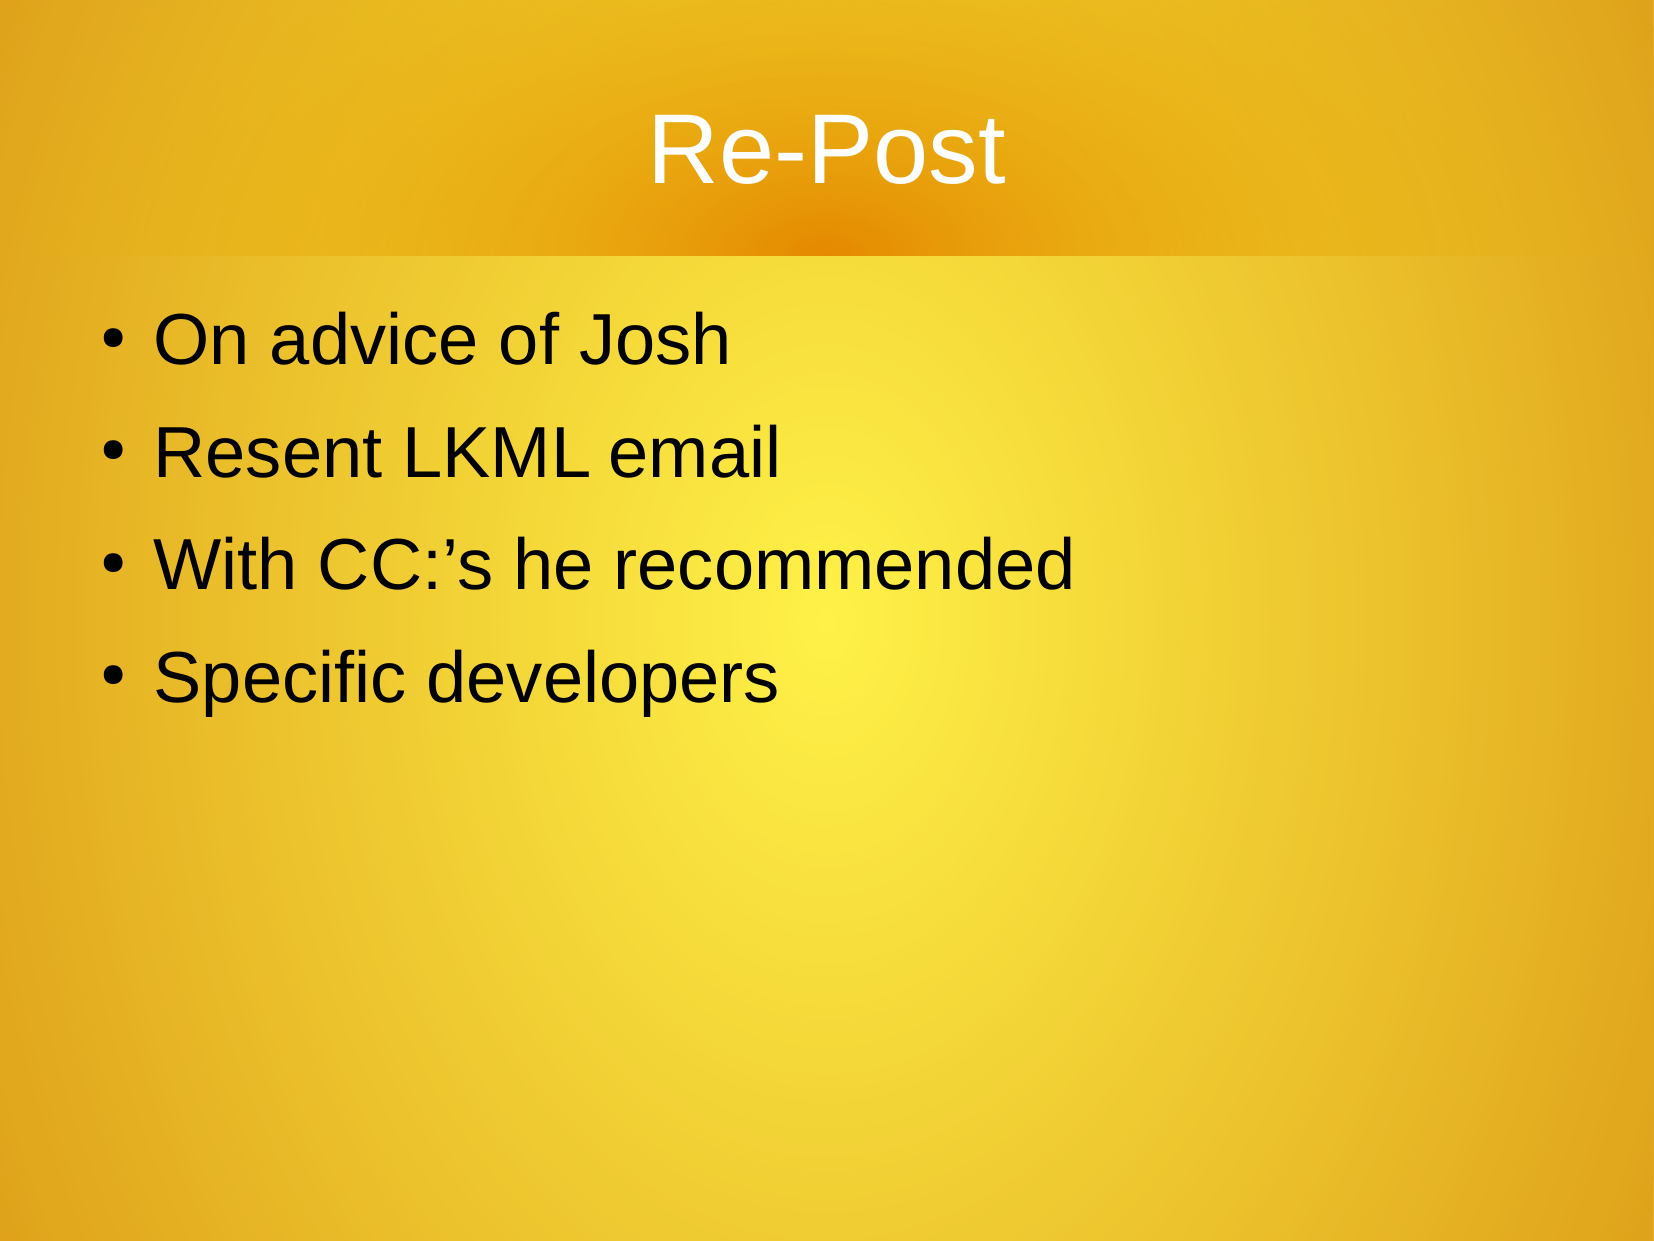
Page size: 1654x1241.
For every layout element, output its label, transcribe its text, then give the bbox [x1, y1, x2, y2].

title Re-Post [82, 47, 1571, 252]
list On advice of Josh Resent LKML email With CC:’s he recommended Specific developers [82, 299, 1571, 1019]
